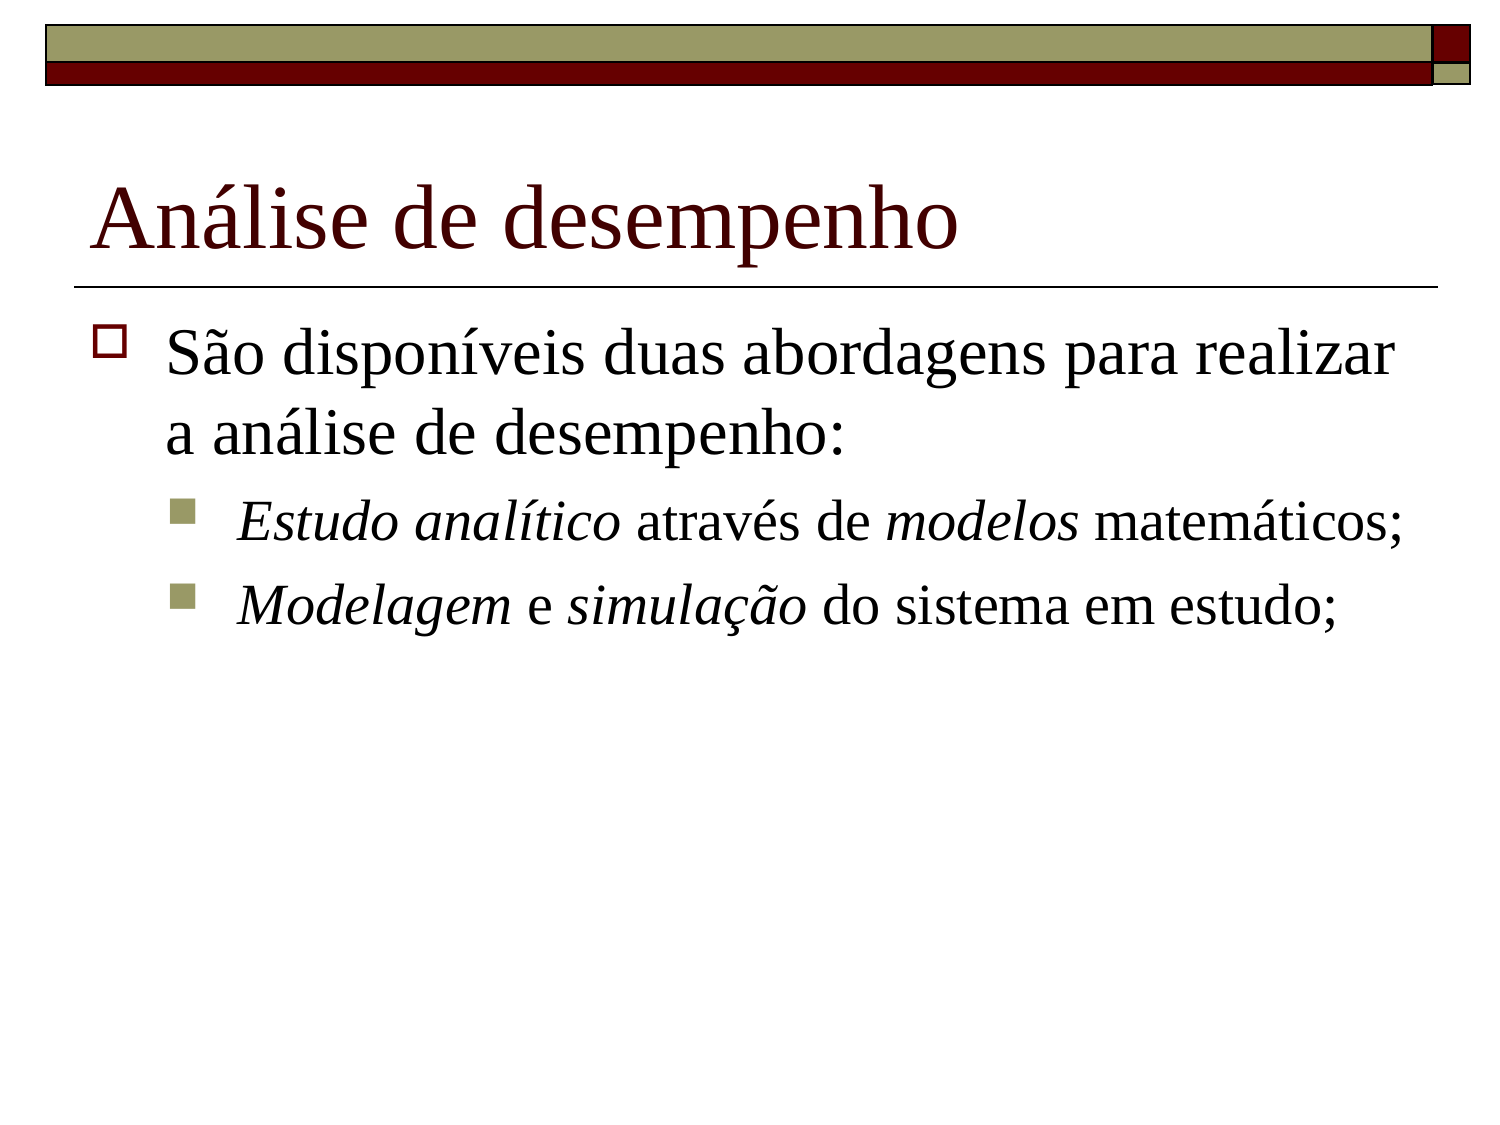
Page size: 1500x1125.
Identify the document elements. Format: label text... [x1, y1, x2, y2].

title Análise de desempenho [75, 87, 1426, 275]
list São disponíveis duas abordagens para realizar a análise de desempenho: Estudo analítico através de modelos matemáticos; Modelagem e simulação do sistema em estudo; [75, 299, 1426, 1006]
